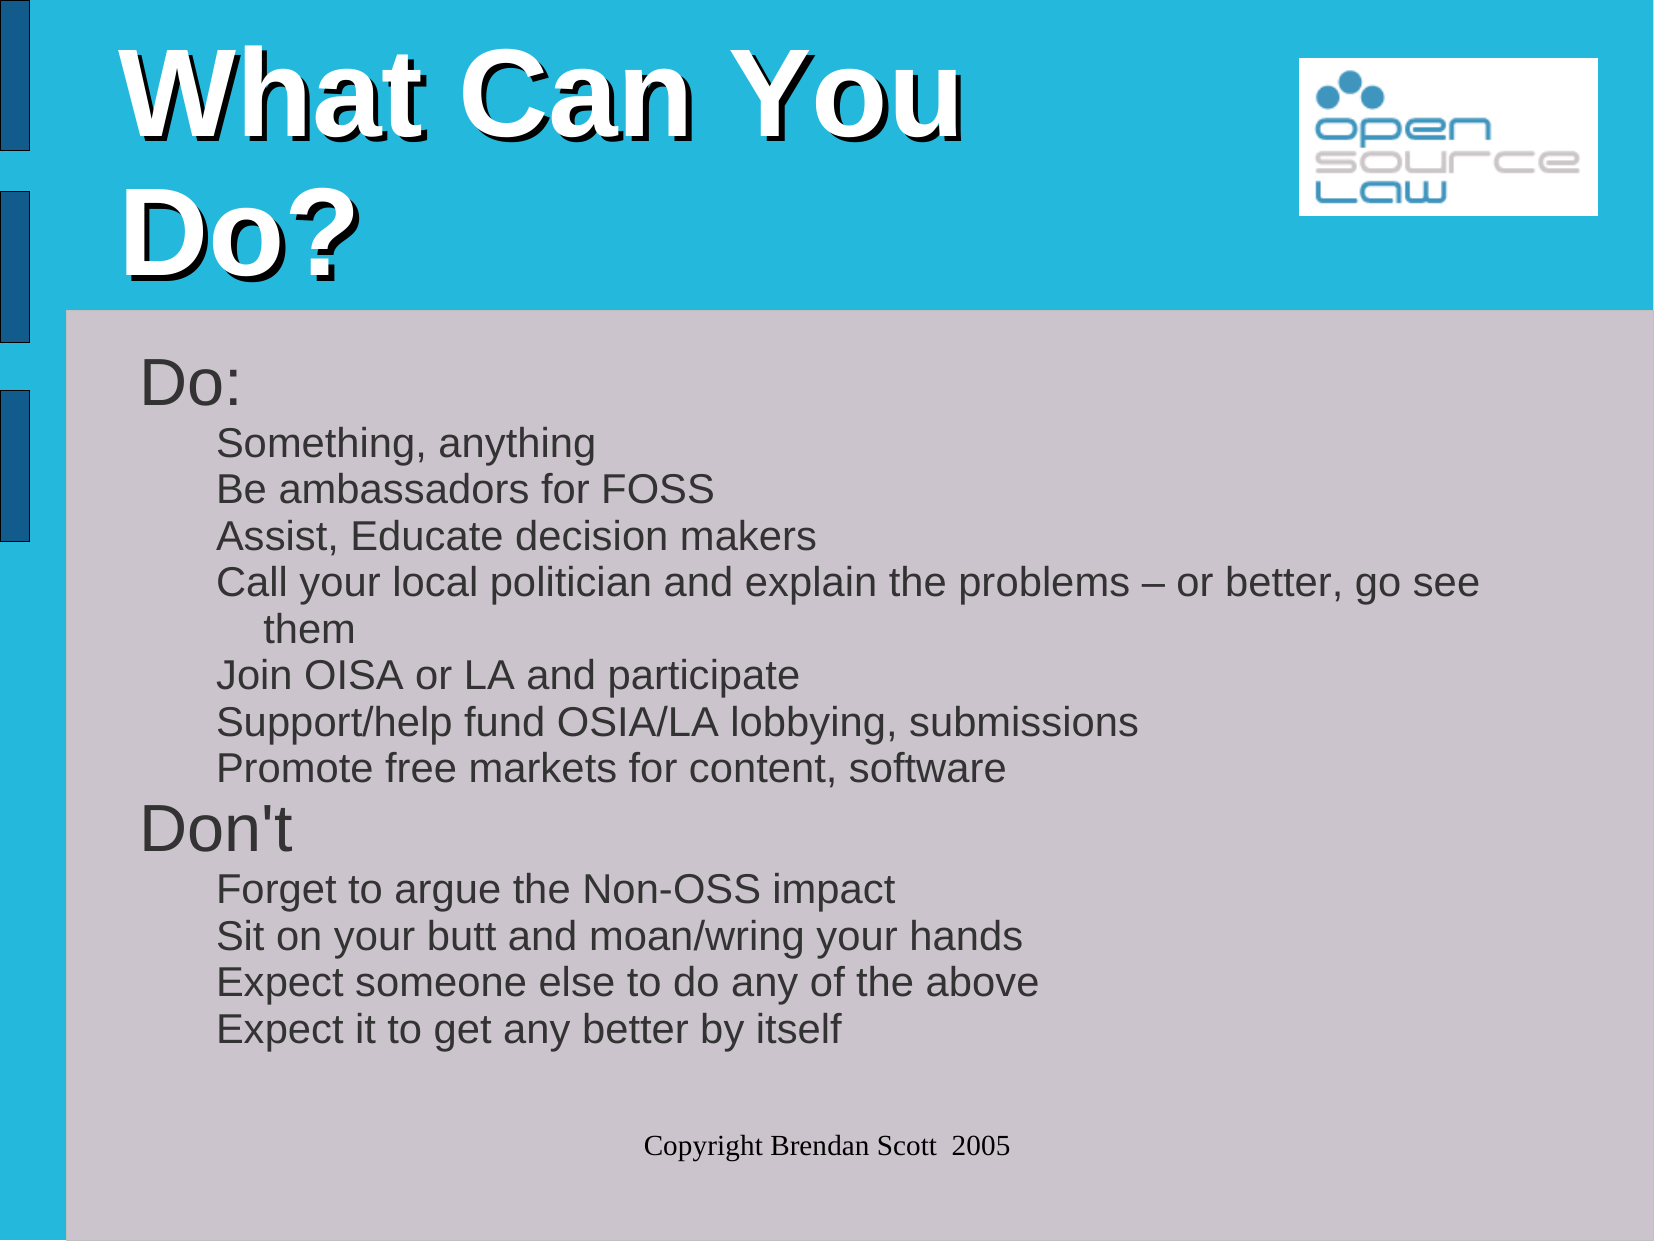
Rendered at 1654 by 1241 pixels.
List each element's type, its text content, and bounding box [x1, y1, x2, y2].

list Do: Something, anything Be ambassadors for FOSS Assist, Educate decision makers Call your local politician and explain the problems – or better, go see them Join OISA or LA and participate Support/help fund OSIA/LA lobbying, submissions Promote free markets for content, software Don't Forget to argue the Non-OSS impact Sit on your butt and moan/wring your hands Expect someone else to do any of the above Expect it to get any better by itself [121, 344, 1534, 1136]
title What Can You Do? [118, 1, 1211, 324]
picture [1299, 58, 1598, 216]
